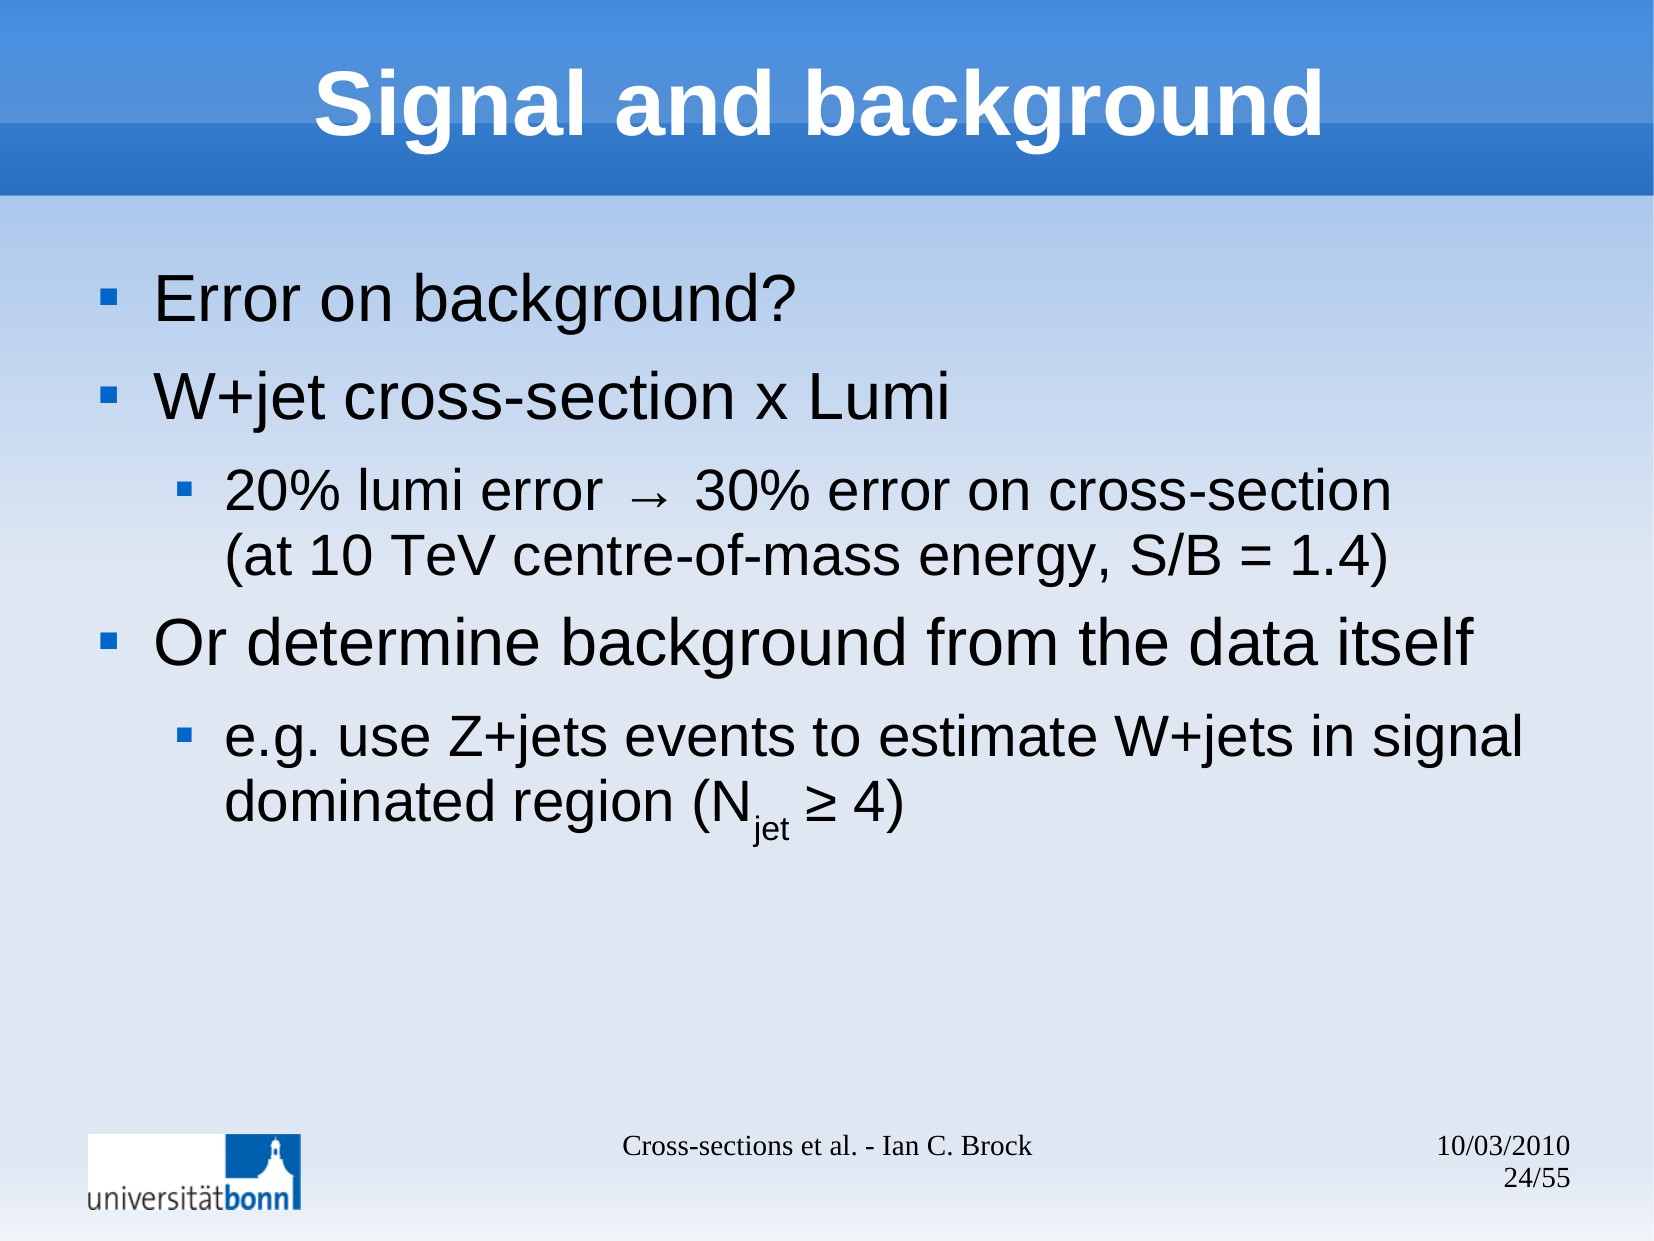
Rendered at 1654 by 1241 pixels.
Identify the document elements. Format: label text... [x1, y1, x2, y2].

list Error on background? W+jet cross-section x Lumi 20% lumi error → 30% error on cross-section (at 10 TeV centre-of-mass energy, S/B = 1.4) Or determine background from the data itself e.g. use Z+jets events to estimate W+jets in signal dominated region (Njet ≥ 4) [82, 260, 1571, 1080]
picture [0, 0, 1654, 1241]
title Signal and background [76, 0, 1565, 208]
